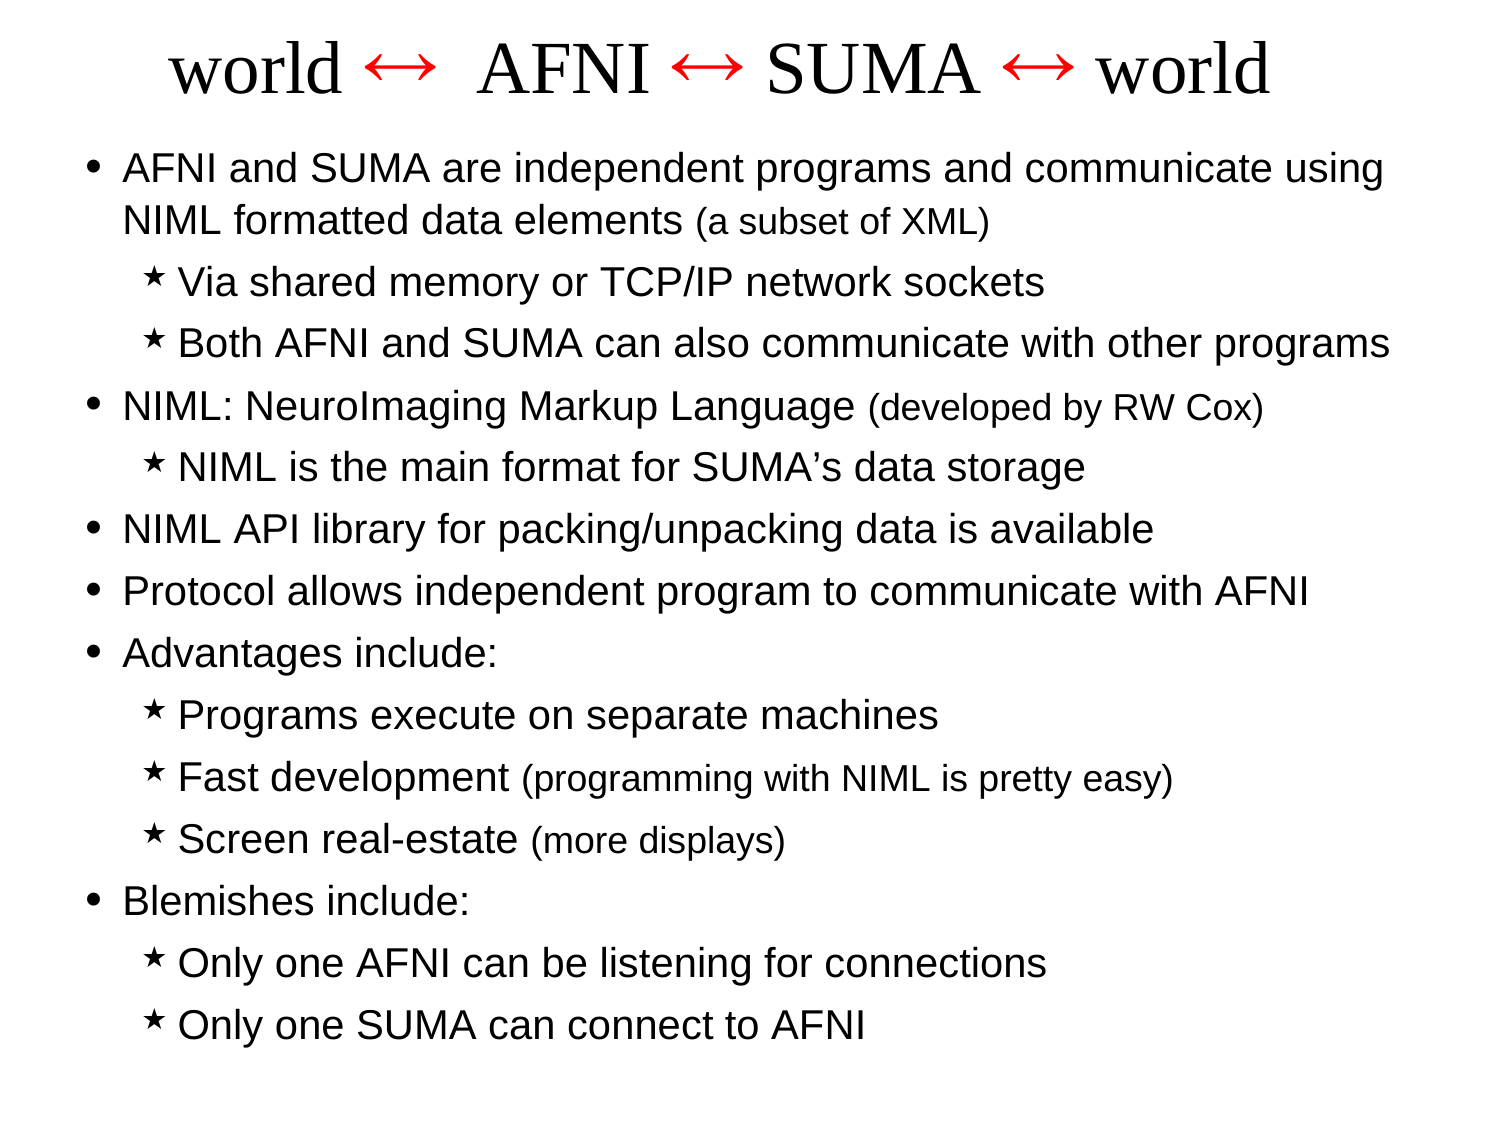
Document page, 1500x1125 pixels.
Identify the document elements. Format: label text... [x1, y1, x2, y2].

title world AFNI  SUMA  world [63, 10, 1396, 123]
list AFNI and SUMA are independent programs and communicate using NIML formatted data elements (a subset of XML) Via shared memory or TCP/IP network sockets Both AFNI and SUMA can also communicate with other programs NIML: NeuroImaging Markup Language (developed by RW Cox) NIML is the main format for SUMA’s data storage NIML API library for packing/unpacking data is available Protocol allows independent program to communicate with AFNI Advantages include: Programs execute on separate machines Fast development (programming with NIML is pretty easy) Screen real-estate (more displays) Blemishes include: Only one AFNI can be listening for connections Only one SUMA can connect to AFNI [69, 121, 1426, 1063]
